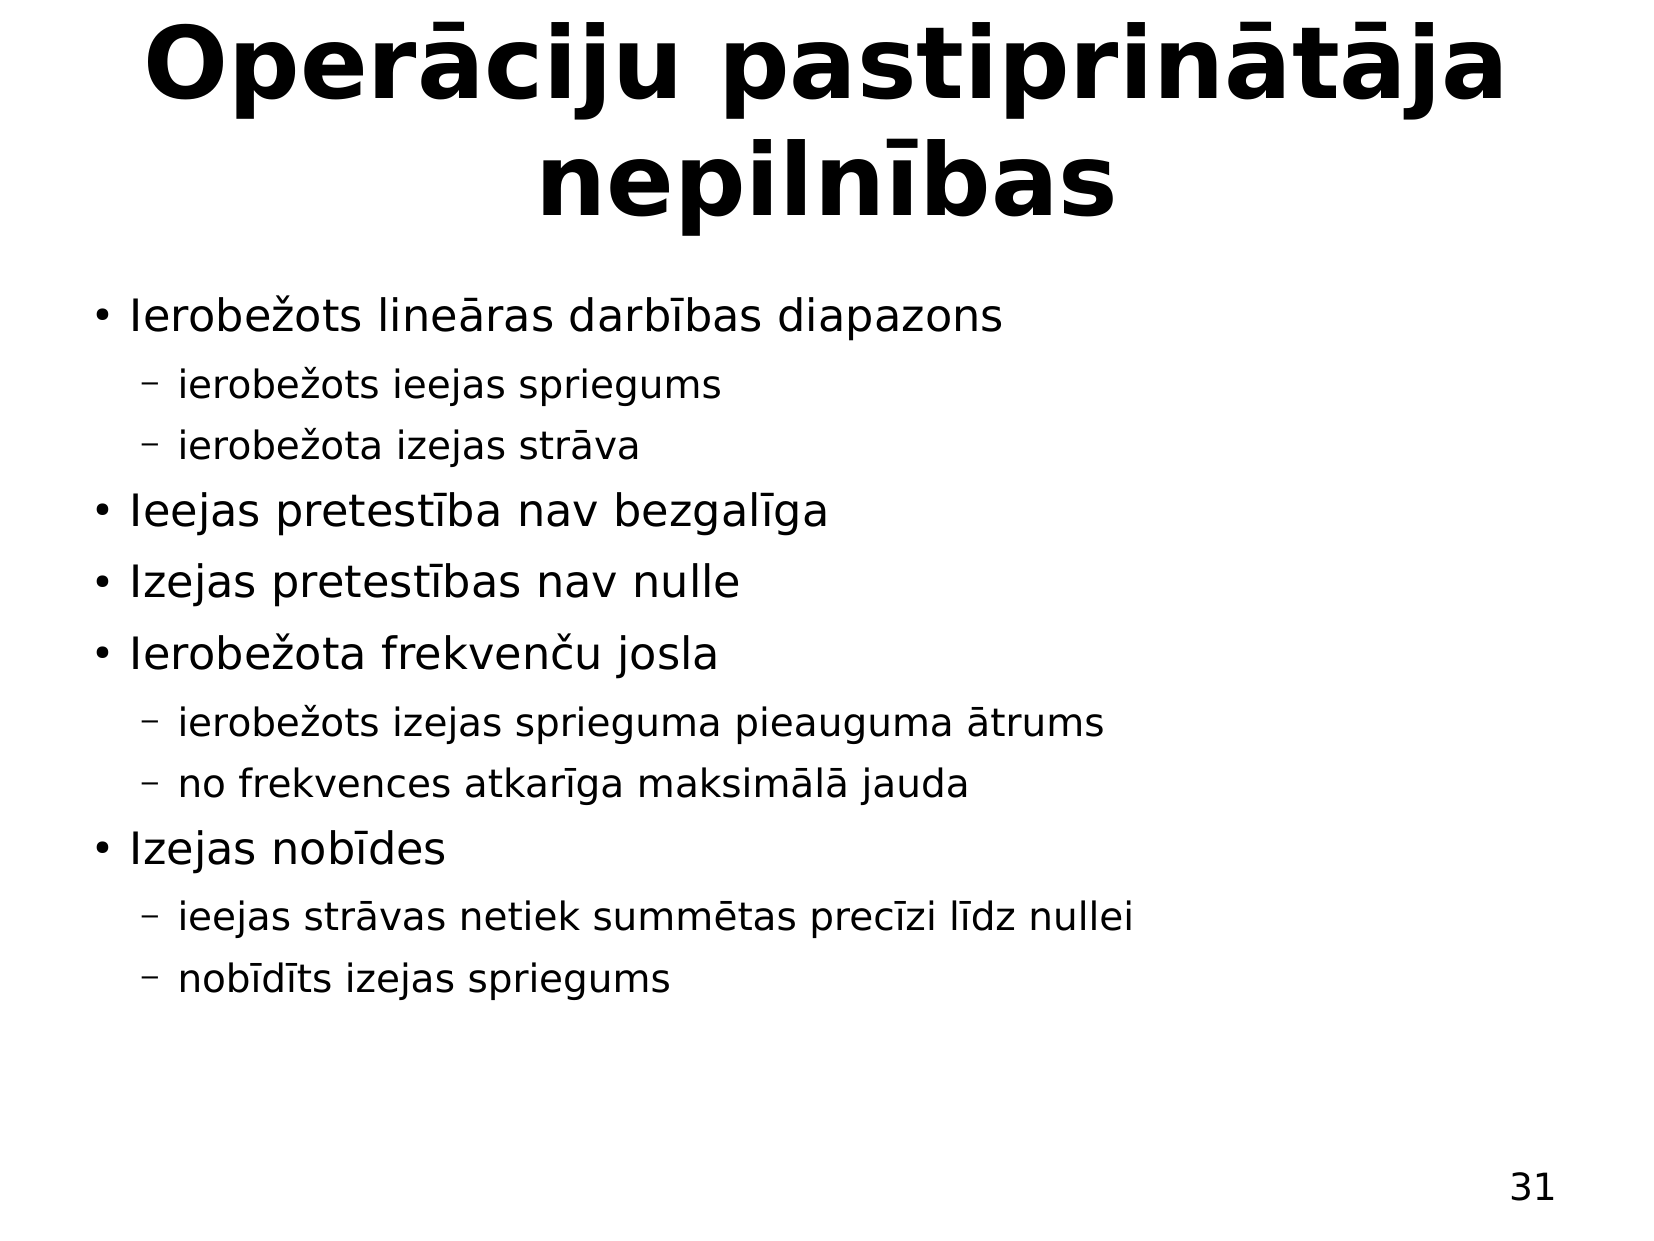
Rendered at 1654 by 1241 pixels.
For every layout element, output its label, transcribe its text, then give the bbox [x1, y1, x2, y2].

list Ierobežots lineāras darbības diapazons ierobežots ieejas spriegums ierobežota izejas strāva Ieejas pretestība nav bezgalīga Izejas pretestības nav nulle Ierobežota frekvenču josla ierobežots izejas sprieguma pieauguma ātrums no frekvences atkarīga maksimālā jauda Izejas nobīdes ieejas strāvas netiek summētas precīzi līdz nullei nobīdīts izejas spriegums [82, 290, 1571, 1010]
title Operāciju pastiprinātāja nepilnības [82, 5, 1571, 239]
